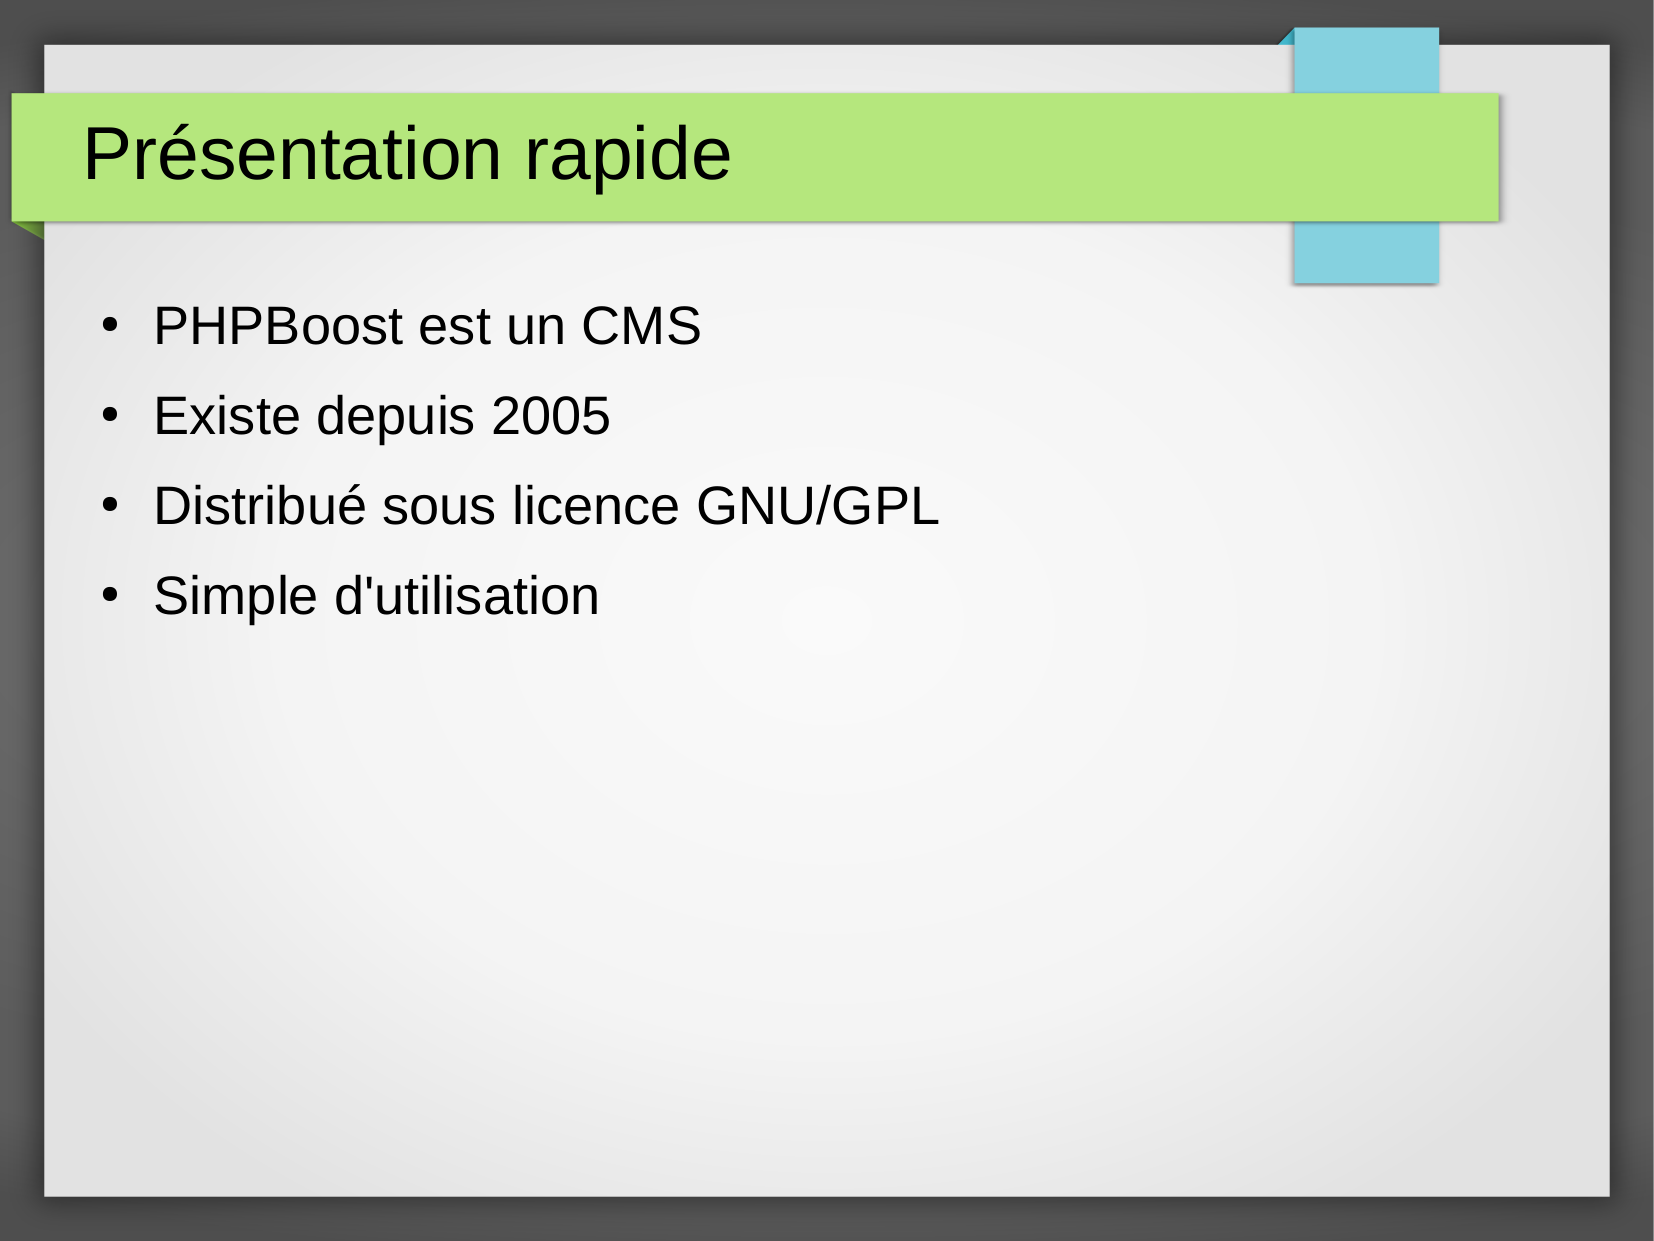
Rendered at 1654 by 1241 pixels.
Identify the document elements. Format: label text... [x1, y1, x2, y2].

title Présentation rapide [82, 94, 1489, 213]
picture [0, 0, 1654, 1241]
list PHPBoost est un CMS Existe depuis 2005 Distribué sous licence GNU/GPL Simple d'utilisation [82, 295, 1571, 1015]
